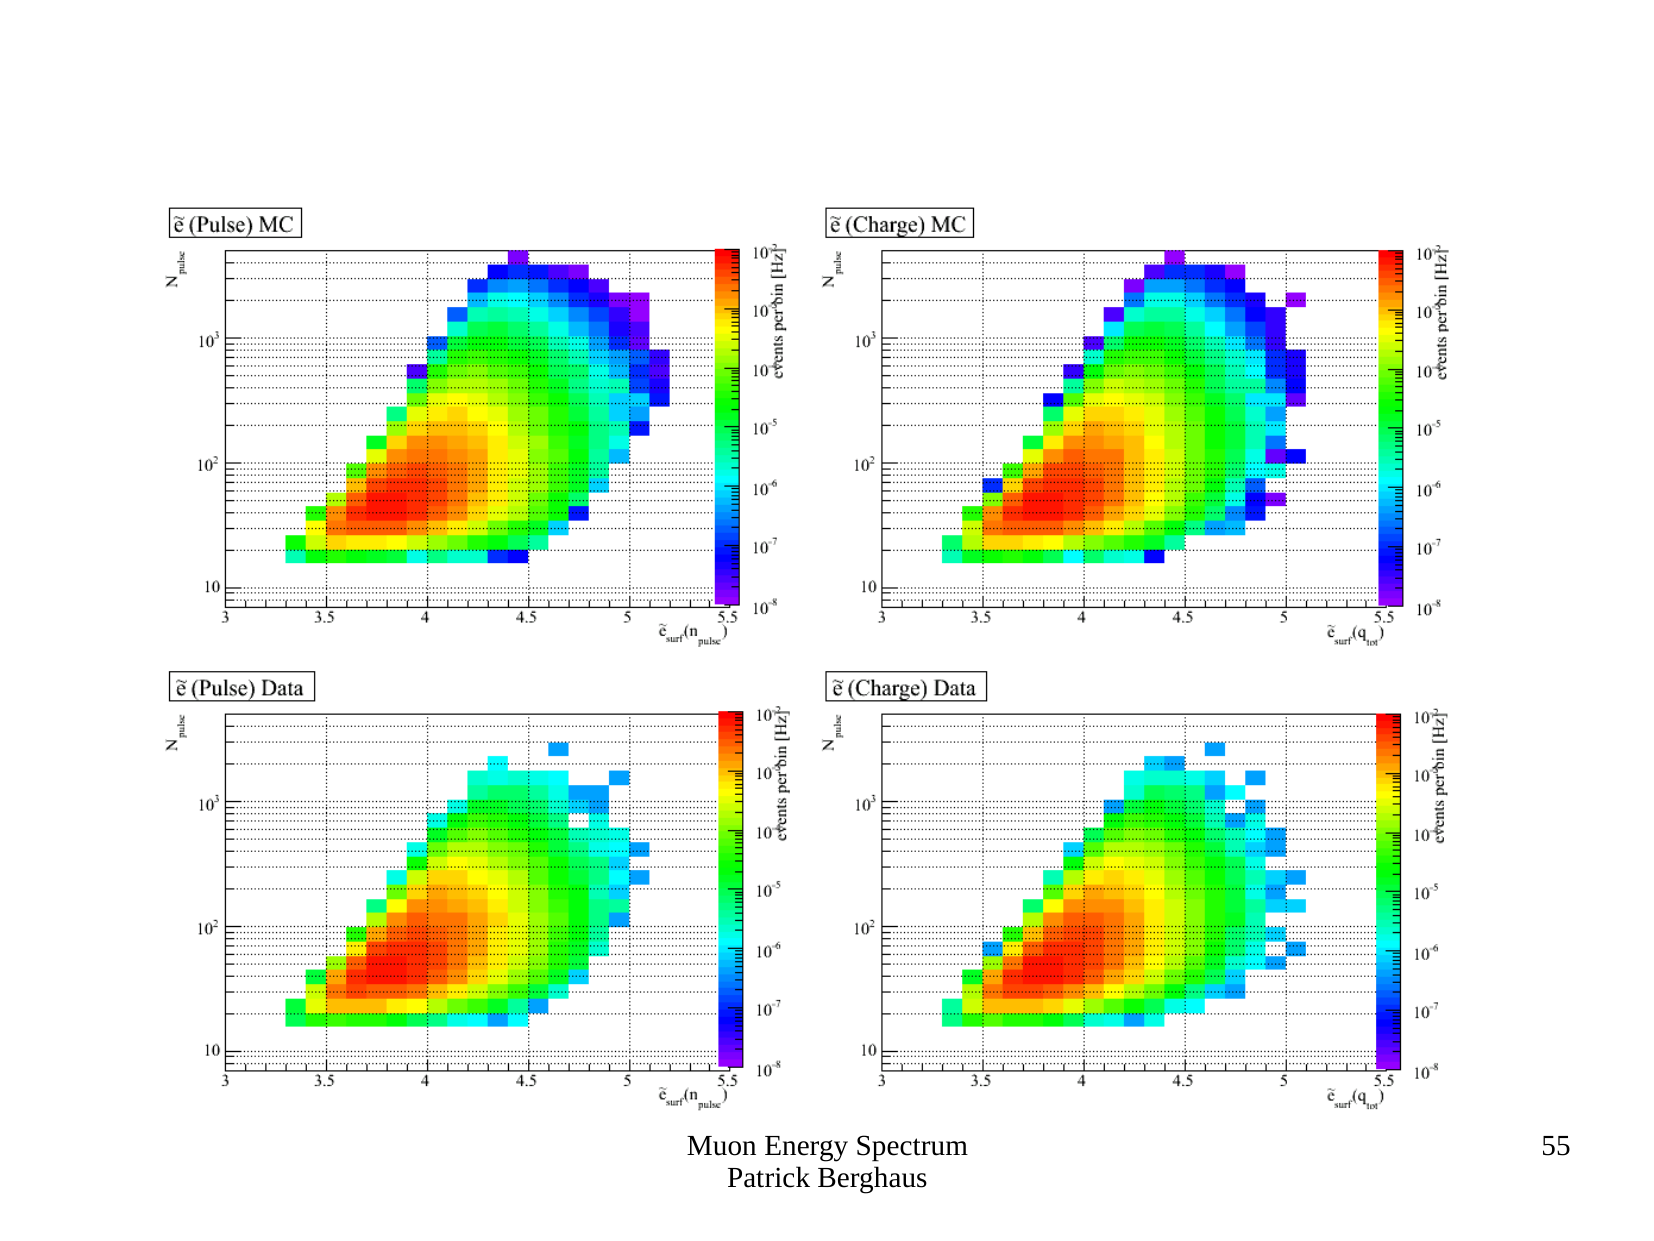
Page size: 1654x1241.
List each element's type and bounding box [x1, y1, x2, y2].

picture [150, 198, 1463, 1126]
